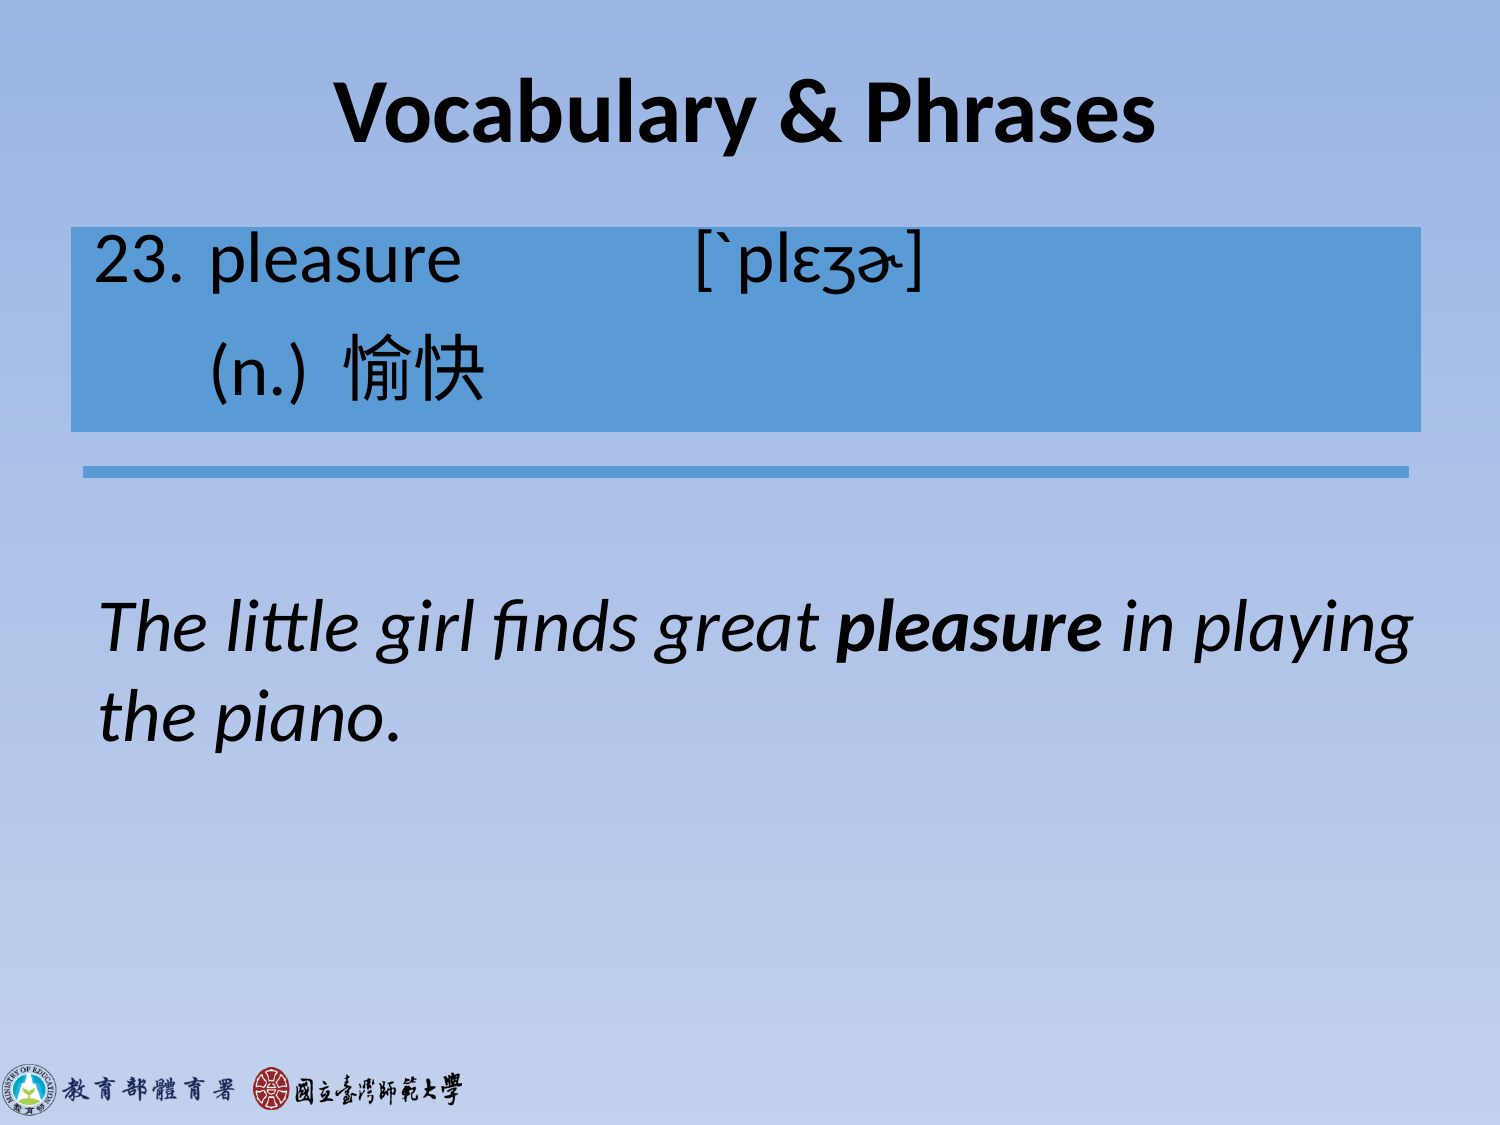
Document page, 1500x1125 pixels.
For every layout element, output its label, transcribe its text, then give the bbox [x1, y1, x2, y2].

text_box [83, 466, 1409, 478]
table_cell [71, 311, 209, 432]
table_cell (n.) 愉快 [209, 311, 1421, 432]
table_header pleasure [209, 227, 693, 311]
table_header 23. [71, 227, 209, 311]
text_box The little girl finds great pleasure in playing the piano. [82, 568, 1433, 766]
title Vocabulary & Phrases [70, 11, 1421, 200]
table_header [ˋplɛʒɚ] [693, 227, 1421, 311]
